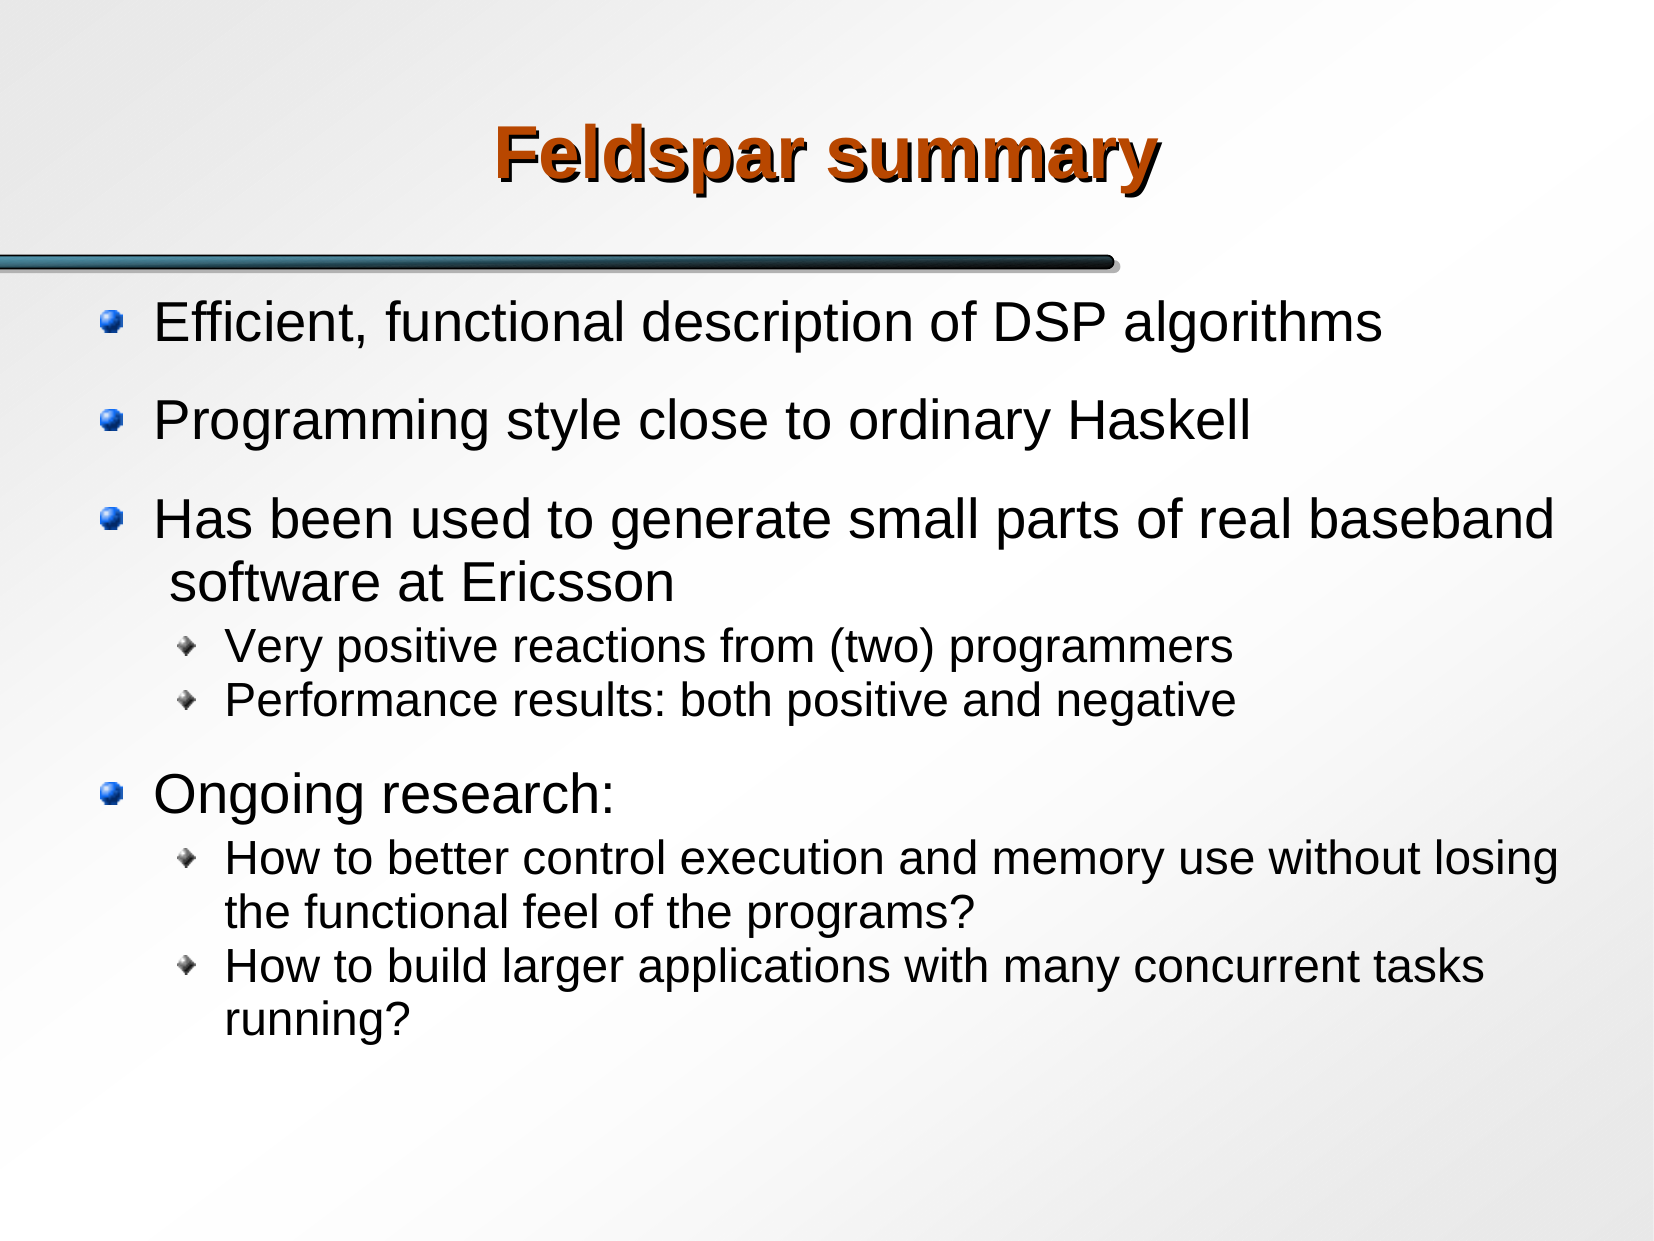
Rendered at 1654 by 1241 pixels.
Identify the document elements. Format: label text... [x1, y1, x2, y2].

title Feldspar summary [82, 49, 1571, 257]
list Efficient, functional description of DSP algorithms Programming style close to ordinary Haskell Has been used to generate small parts of real baseband software at Ericsson Very positive reactions from (two) programmers Performance results: both positive and negative Ongoing research: How to better control execution and memory use without losing the functional feel of the programs? How to build larger applications with many concurrent tasks running? [82, 290, 1571, 1109]
